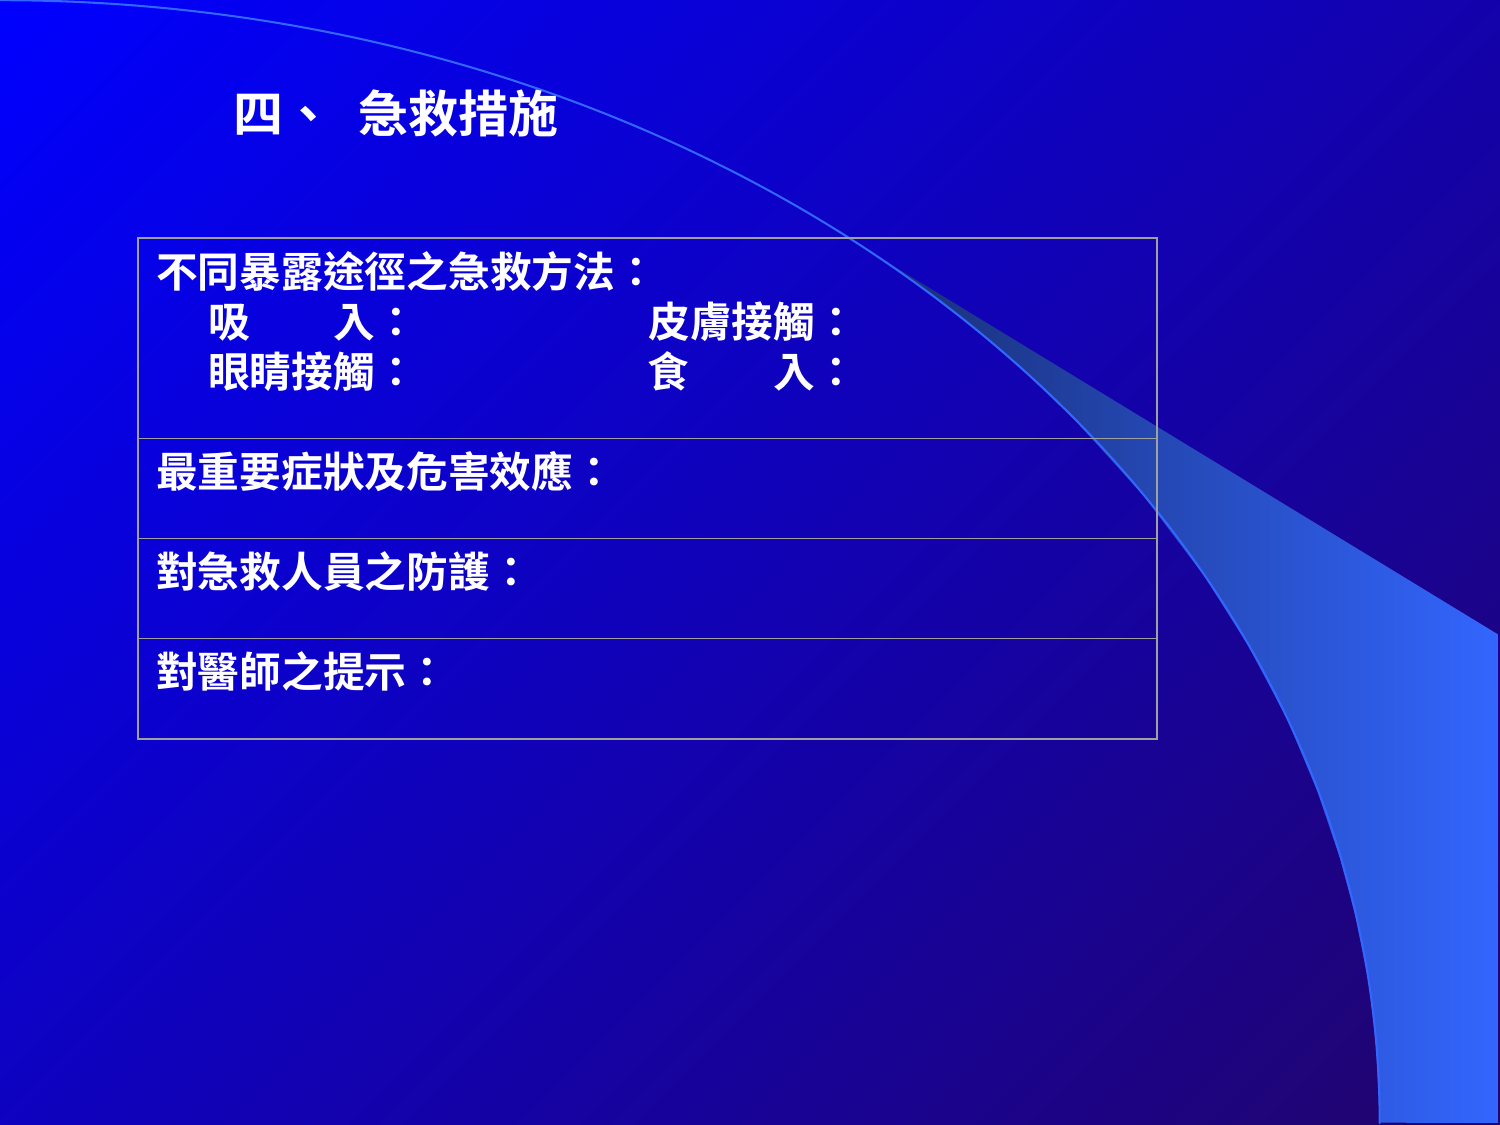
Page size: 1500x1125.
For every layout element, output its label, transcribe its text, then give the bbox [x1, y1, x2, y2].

text_box 最重要症狀及危害效應： [141, 439, 1154, 538]
text_box 對急救人員之防護： [141, 539, 1154, 638]
text_box 不同暴露途徑之急救方法： 吸 入： 皮膚接觸： 眼睛接觸： 食 入： [141, 239, 1154, 438]
text_box 四、 急救措施 [188, 75, 574, 150]
text_box 對醫師之提示： [141, 639, 1154, 738]
